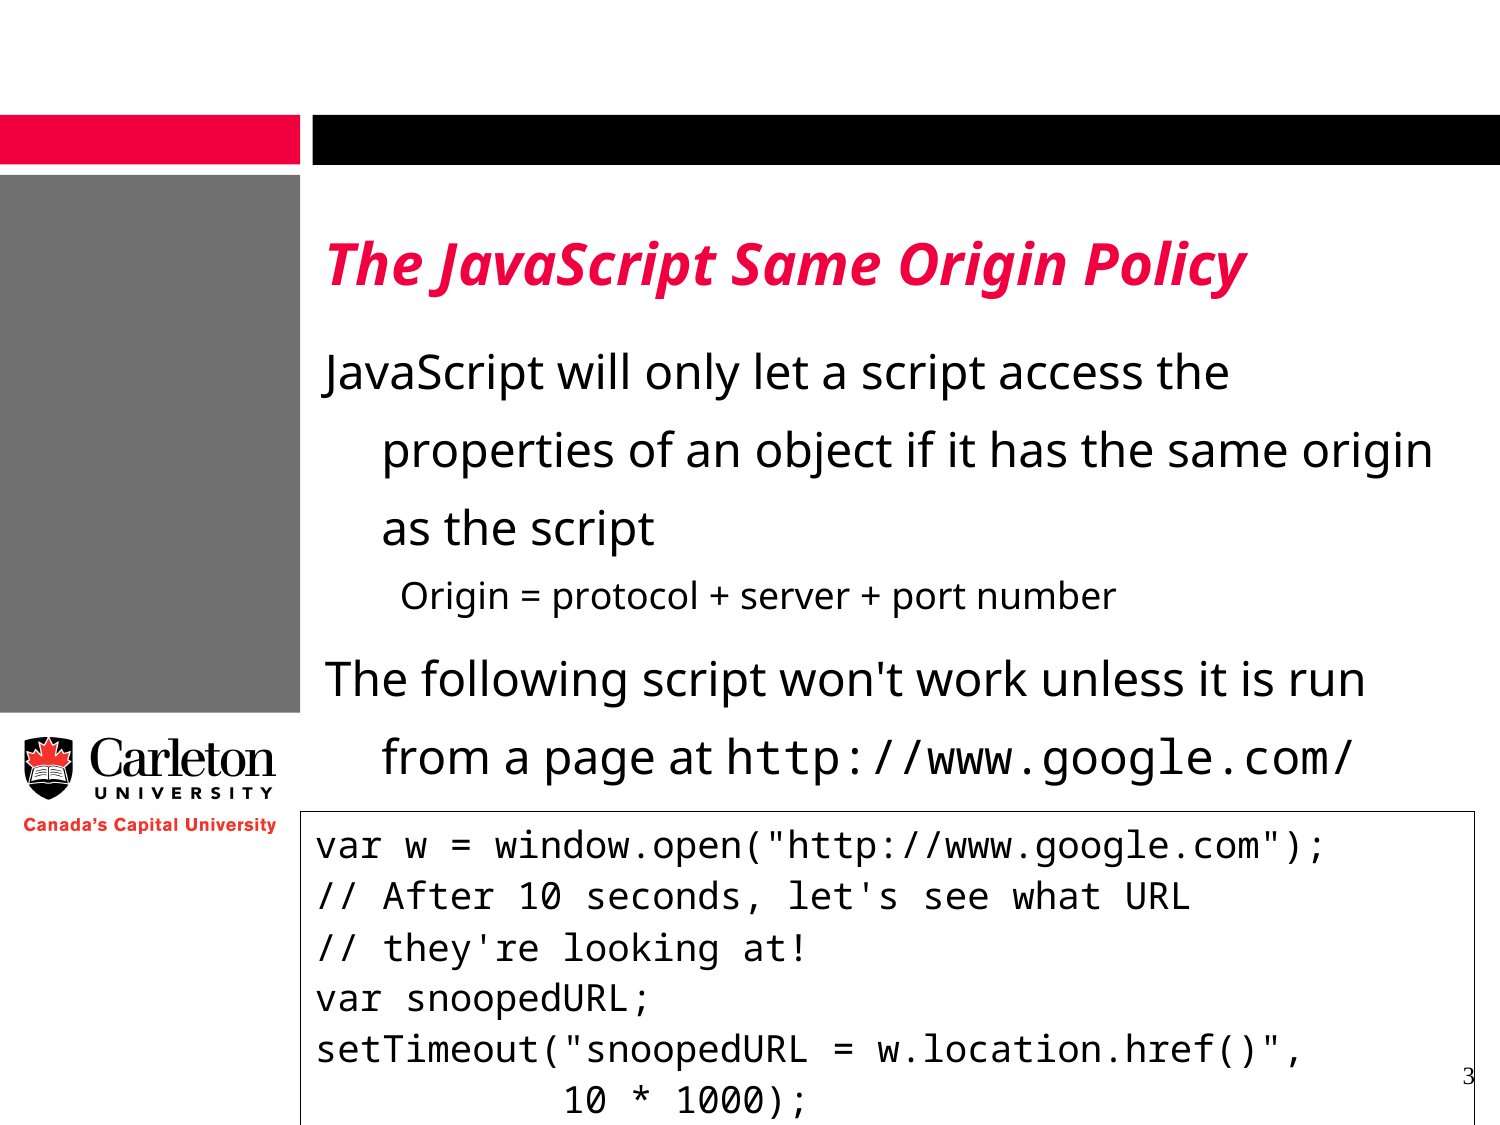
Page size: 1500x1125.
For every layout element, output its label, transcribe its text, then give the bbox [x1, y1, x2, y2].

list JavaScript will only let a script access the properties of an object if it has the same origin as the script Origin = protocol + server + port number The following script won't work unless it is run from a page at http://www.google.com/ [324, 324, 1450, 811]
text_box var w = window.open("http://www.google.com"); // After 10 seconds, let's see what URL // they're looking at! var snoopedURL; setTimeout("snoopedURL = w.location.href()", 10 * 1000); [300, 811, 1475, 1088]
picture [24, 737, 276, 834]
title The JavaScript Same Origin Policy [324, 187, 1450, 324]
